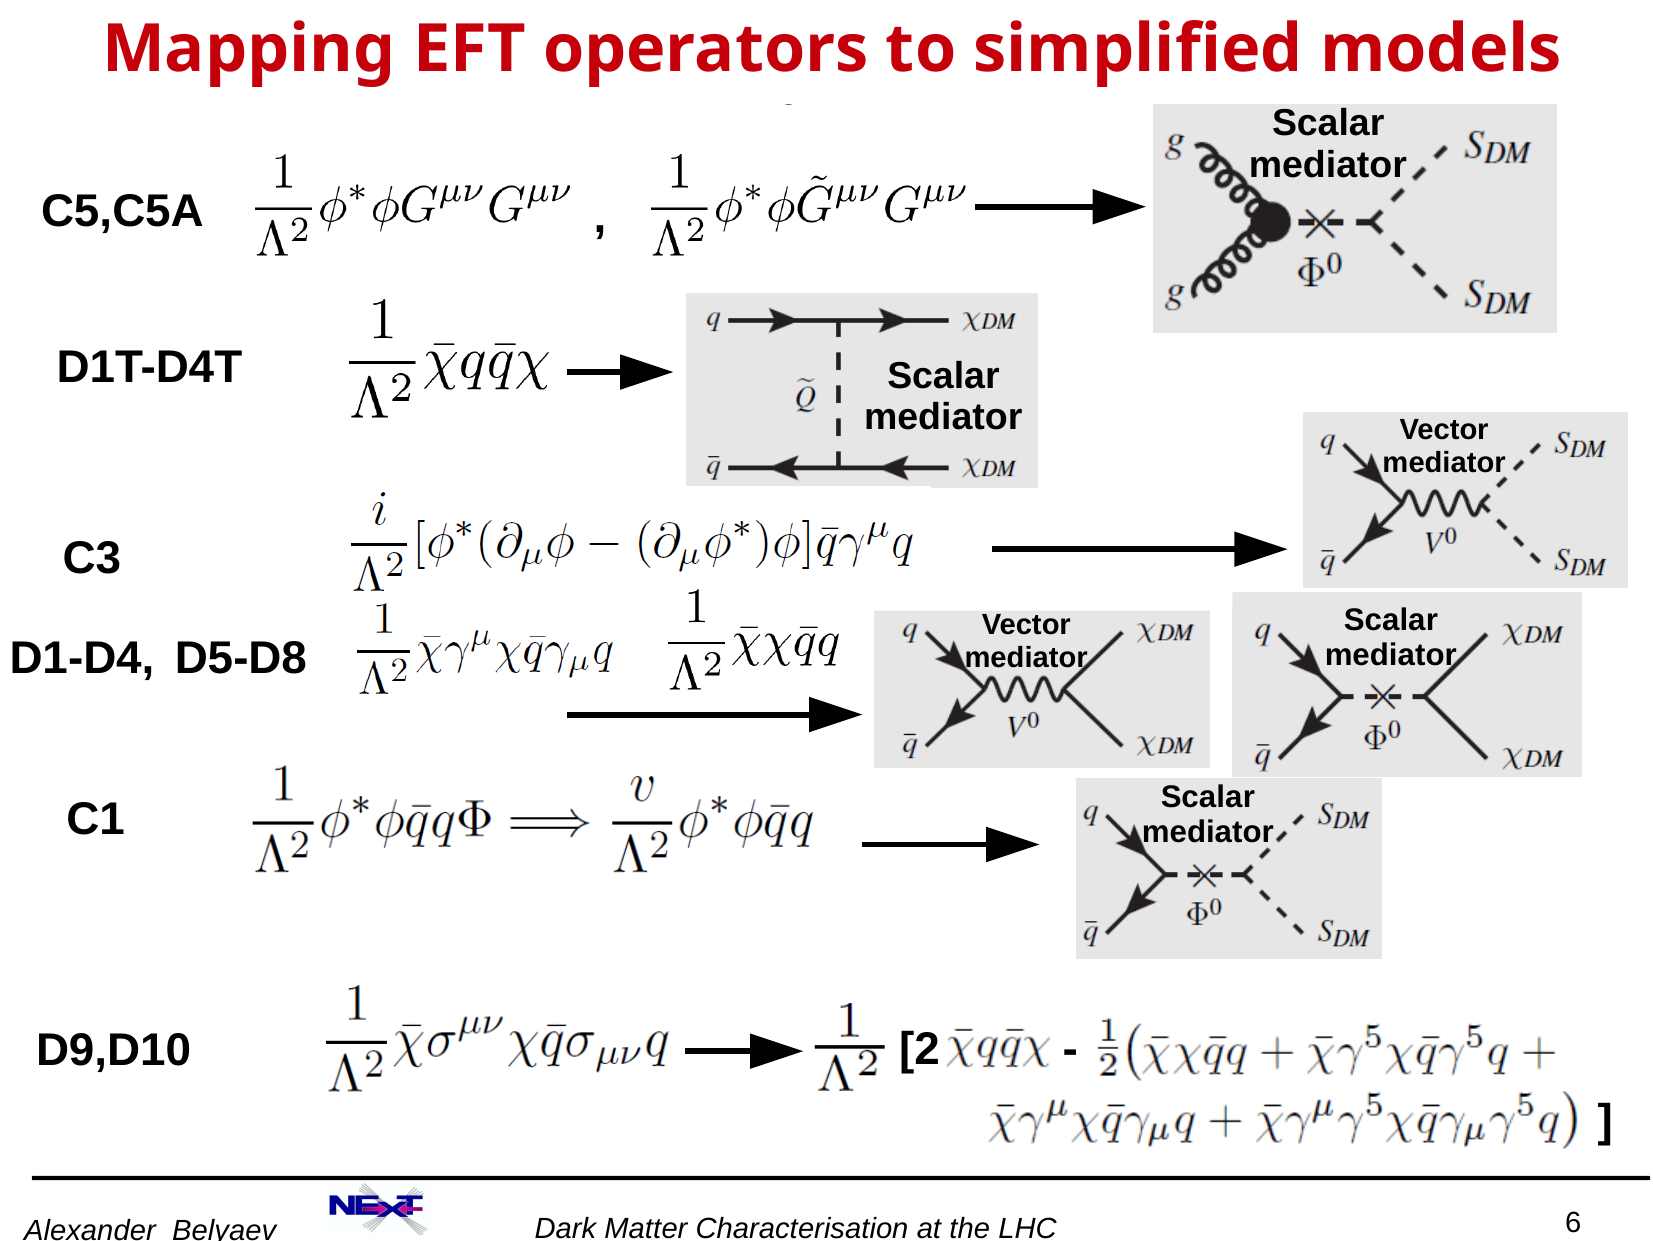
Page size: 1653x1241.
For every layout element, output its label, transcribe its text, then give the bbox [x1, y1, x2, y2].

picture [809, 1003, 886, 1097]
picture [349, 299, 549, 418]
text_box ] [1582, 1087, 1628, 1158]
picture [983, 1011, 1582, 1158]
picture [285, 985, 697, 1103]
text_box [2 [886, 1015, 957, 1086]
picture [218, 104, 1653, 959]
text_box C3 [47, 524, 238, 591]
text_box C1 [51, 785, 201, 903]
text_box - [1041, 1015, 1098, 1086]
text_box D9,D10 [21, 1016, 207, 1134]
text_box D1T-D4T [41, 333, 258, 405]
picture [957, 1020, 1041, 1075]
title Mapping EFT operators to simplified models [35, 0, 1630, 93]
picture [327, 1181, 429, 1236]
text_box D5-D8 [160, 625, 322, 692]
text_box C5,C5A [26, 177, 219, 244]
text_box , [578, 184, 622, 254]
text_box D1-D4, [0, 625, 160, 692]
